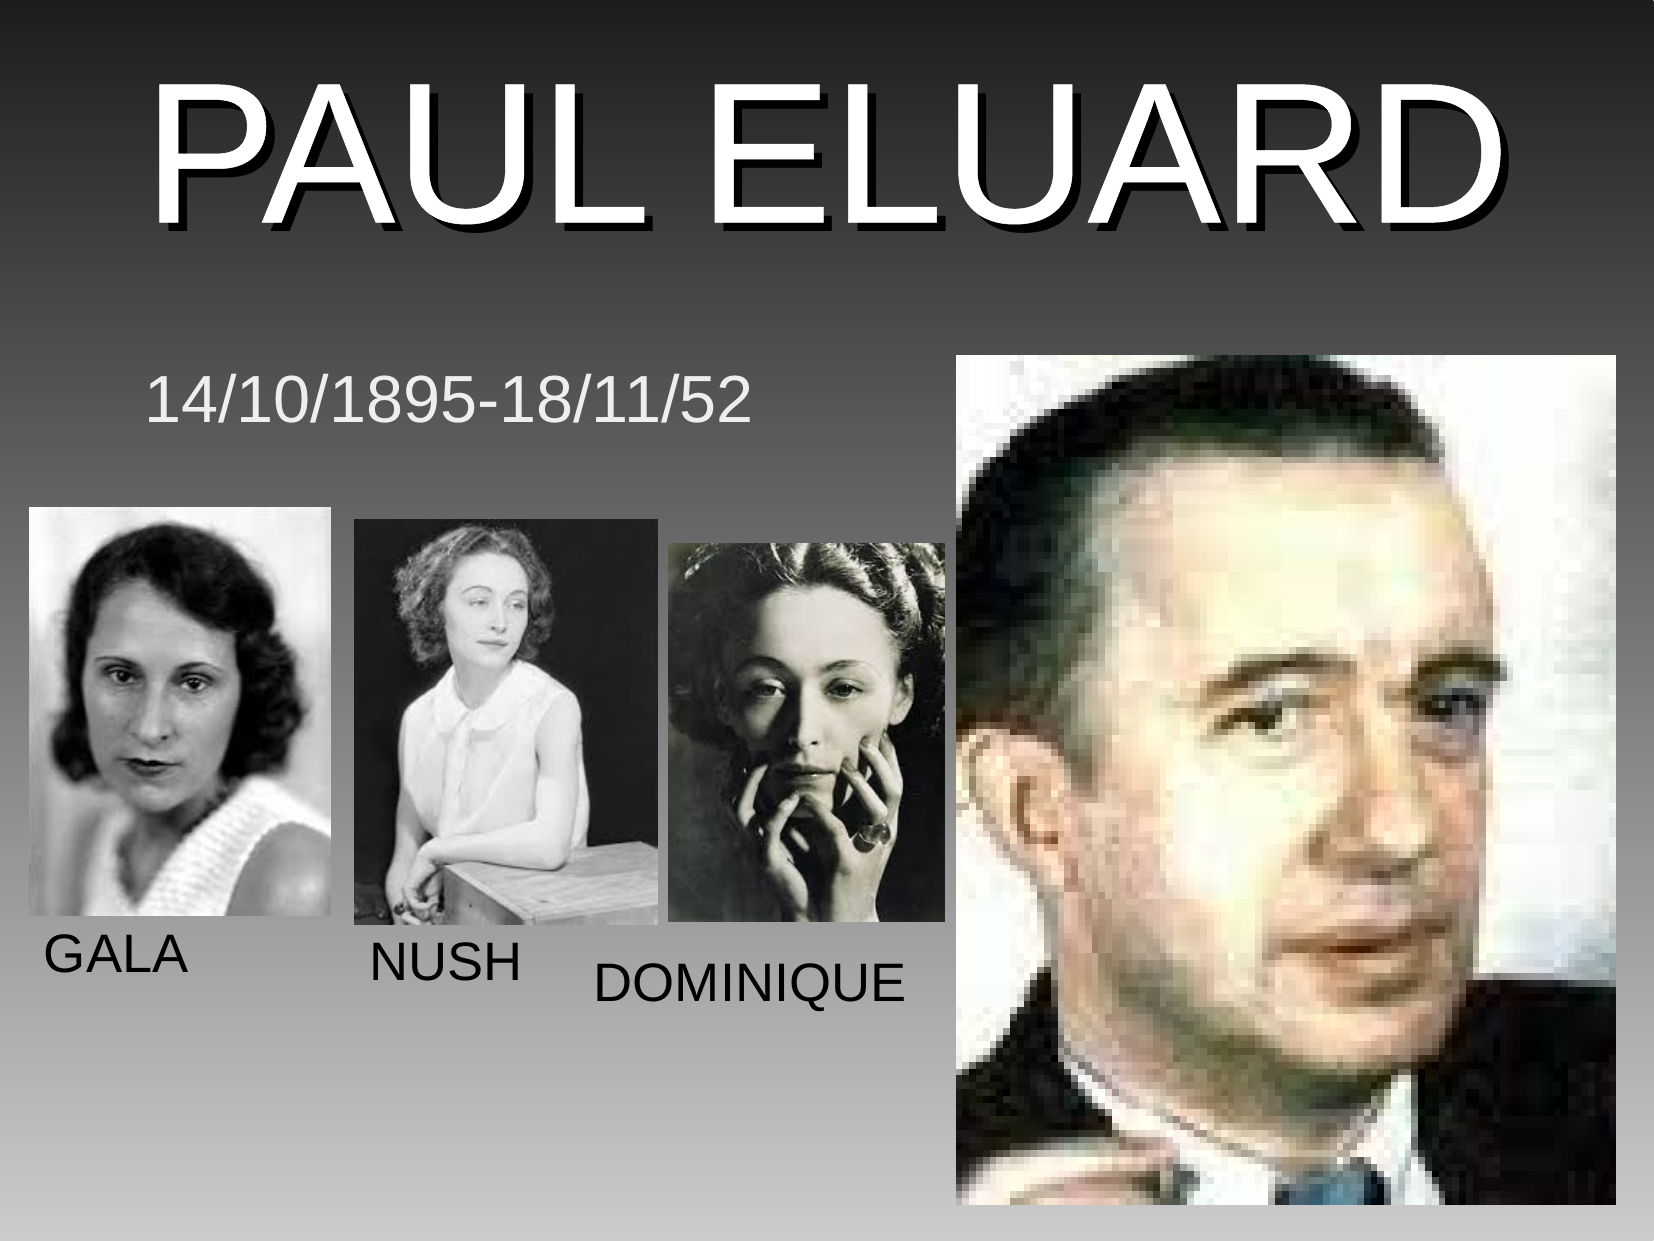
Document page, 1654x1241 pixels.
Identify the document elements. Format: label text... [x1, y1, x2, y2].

title PAUL ELUARD [82, 41, 1571, 265]
picture [29, 507, 331, 915]
picture [354, 519, 658, 924]
text_box GALA [29, 915, 331, 992]
text_box NUSH [354, 924, 662, 1000]
picture [668, 543, 945, 922]
text_box DOMINIQUE [578, 944, 934, 1021]
picture [956, 355, 1616, 1205]
text_box 14/10/1895-18/11/52 [129, 354, 910, 444]
